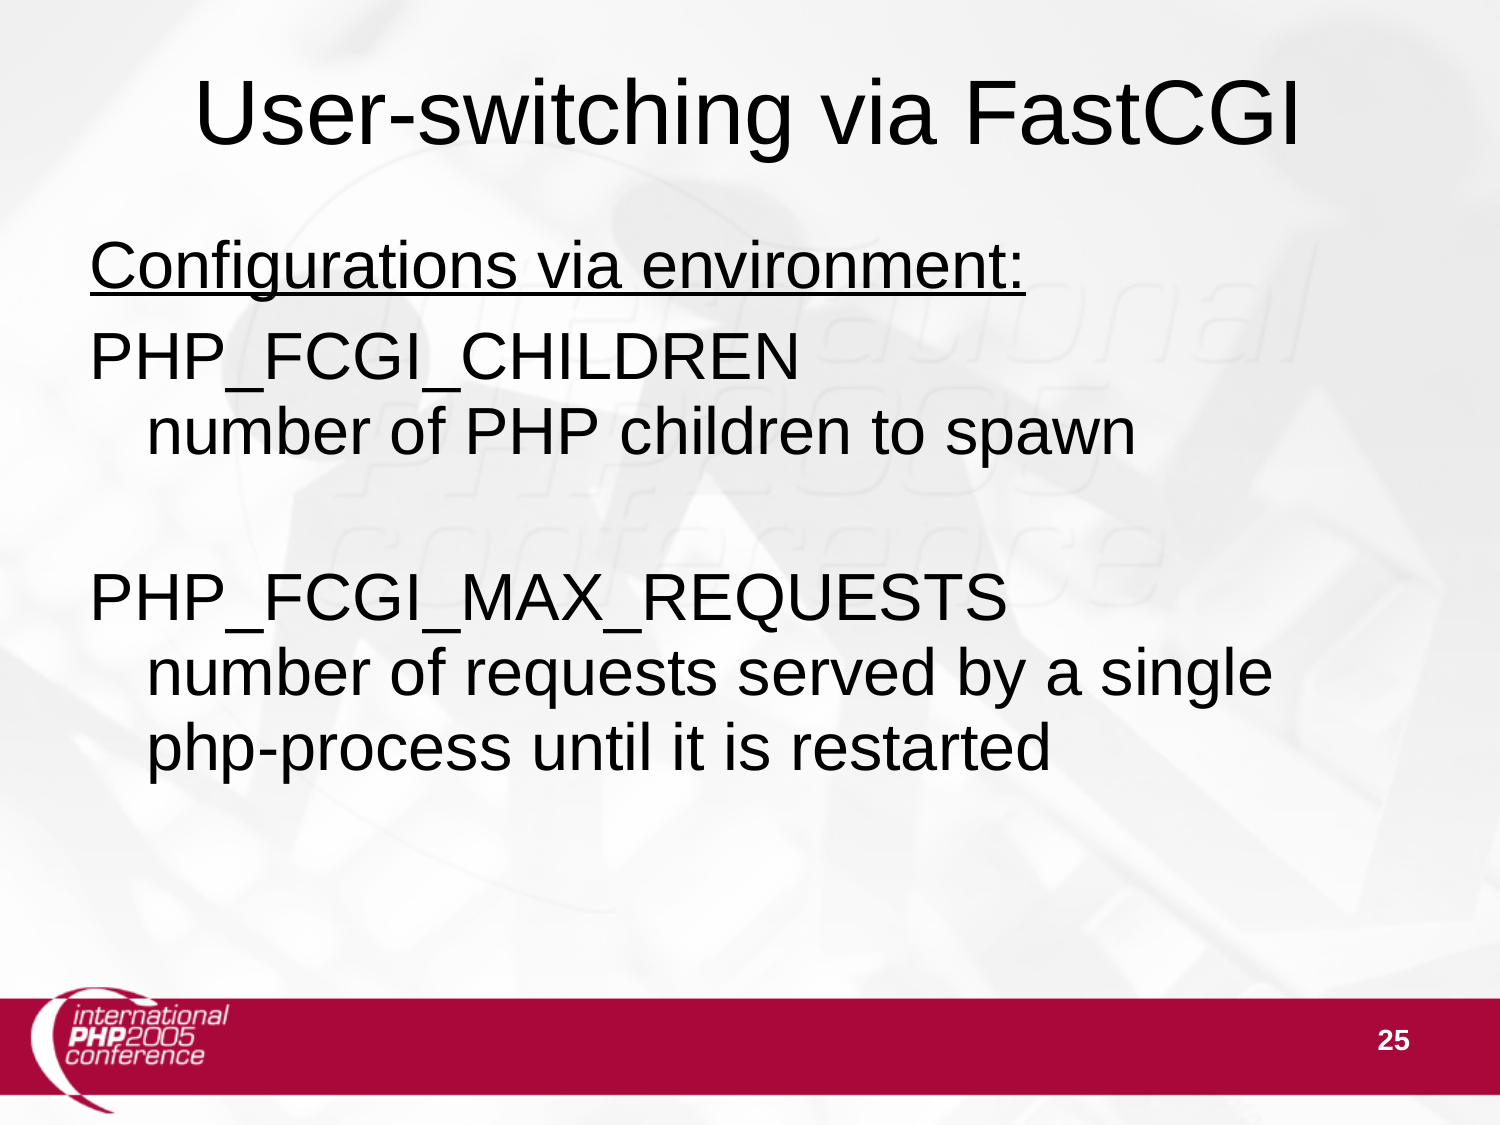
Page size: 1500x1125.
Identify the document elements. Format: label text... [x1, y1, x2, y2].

list Configurations via environment: PHP_FCGI_CHILDREN number of PHP children to spawn PHP_FCGI_MAX_REQUESTS number of requests served by a single php-process until it is restarted [75, 220, 1426, 977]
picture [0, 0, 1500, 1125]
title User-switching via FastCGI [75, 18, 1426, 207]
